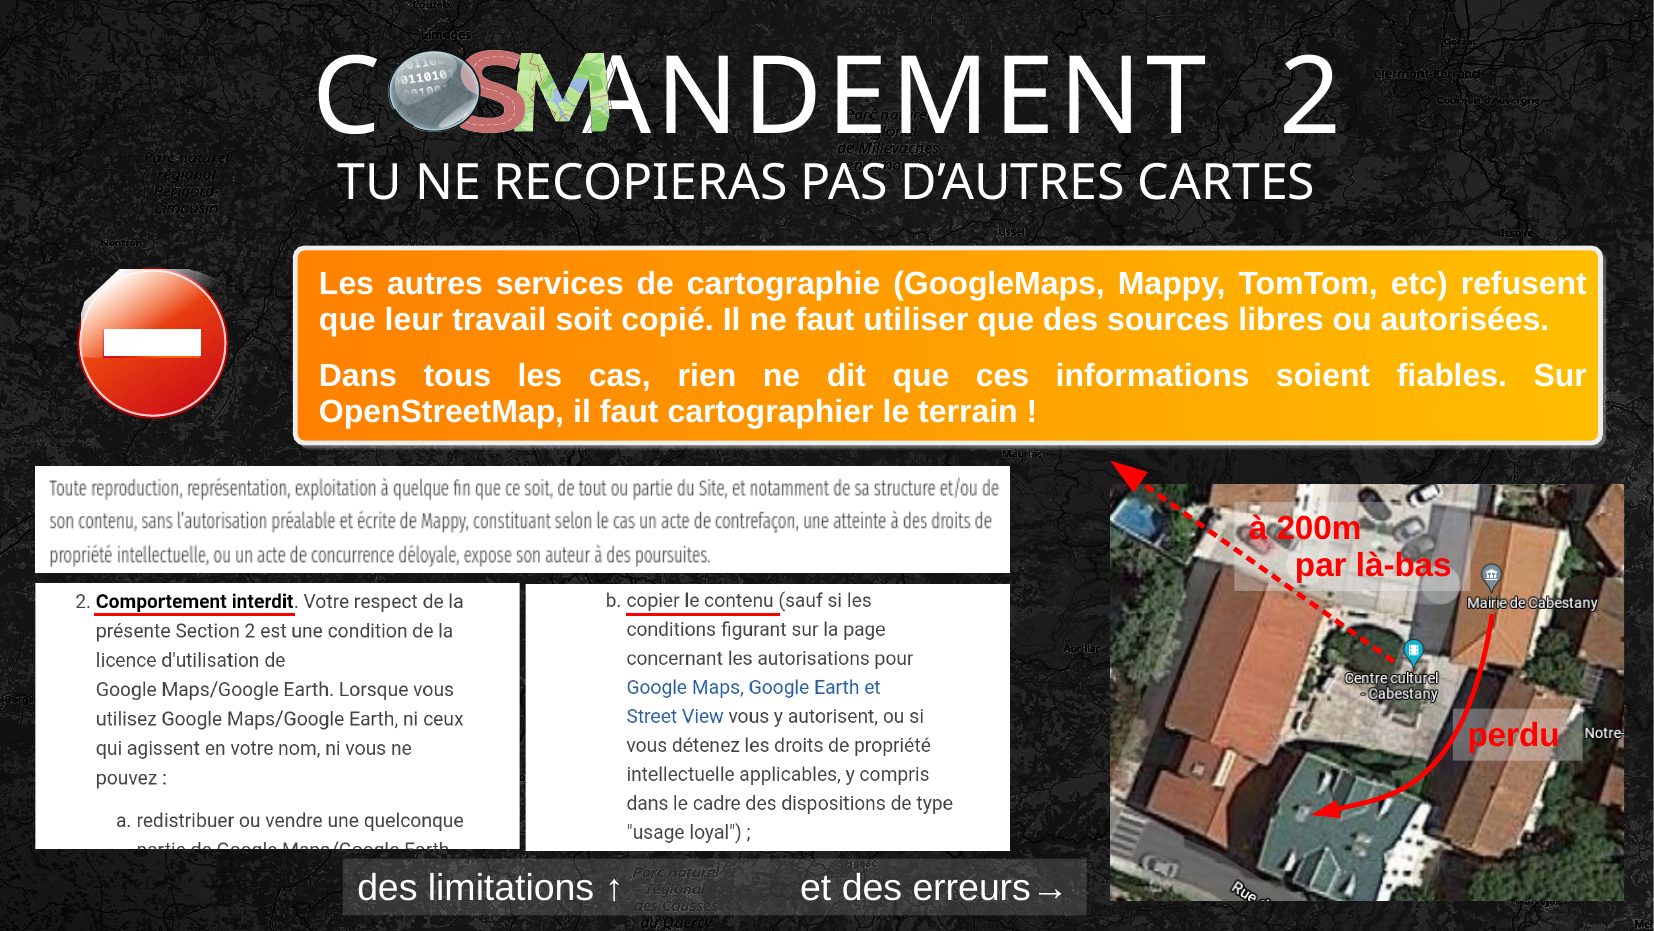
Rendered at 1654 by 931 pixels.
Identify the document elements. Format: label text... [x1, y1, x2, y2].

text_box [295, 248, 1601, 443]
text_box Tu ne recopieras pas d’autres cartes [330, 169, 1323, 207]
title C ANDEMENT 2 [301, 13, 1353, 169]
text_box des limitations ↑ et des erreurs→ [342, 858, 1087, 916]
list Les autres services de cartographie (GoogleMaps, Mappy, TomTom, etc) refusent que leur travail soit copié. Il ne faut utiliser que des sources libres ou autorisées. Dans tous les cas, rien ne dit que ces informations soient fiables. Sur OpenStreetMap, il faut cartographier le terrain ! [318, 265, 1589, 443]
picture [0, 0, 1654, 931]
text_box perdu [1452, 708, 1583, 761]
text_box à 200m par là-bas [1234, 501, 1471, 591]
